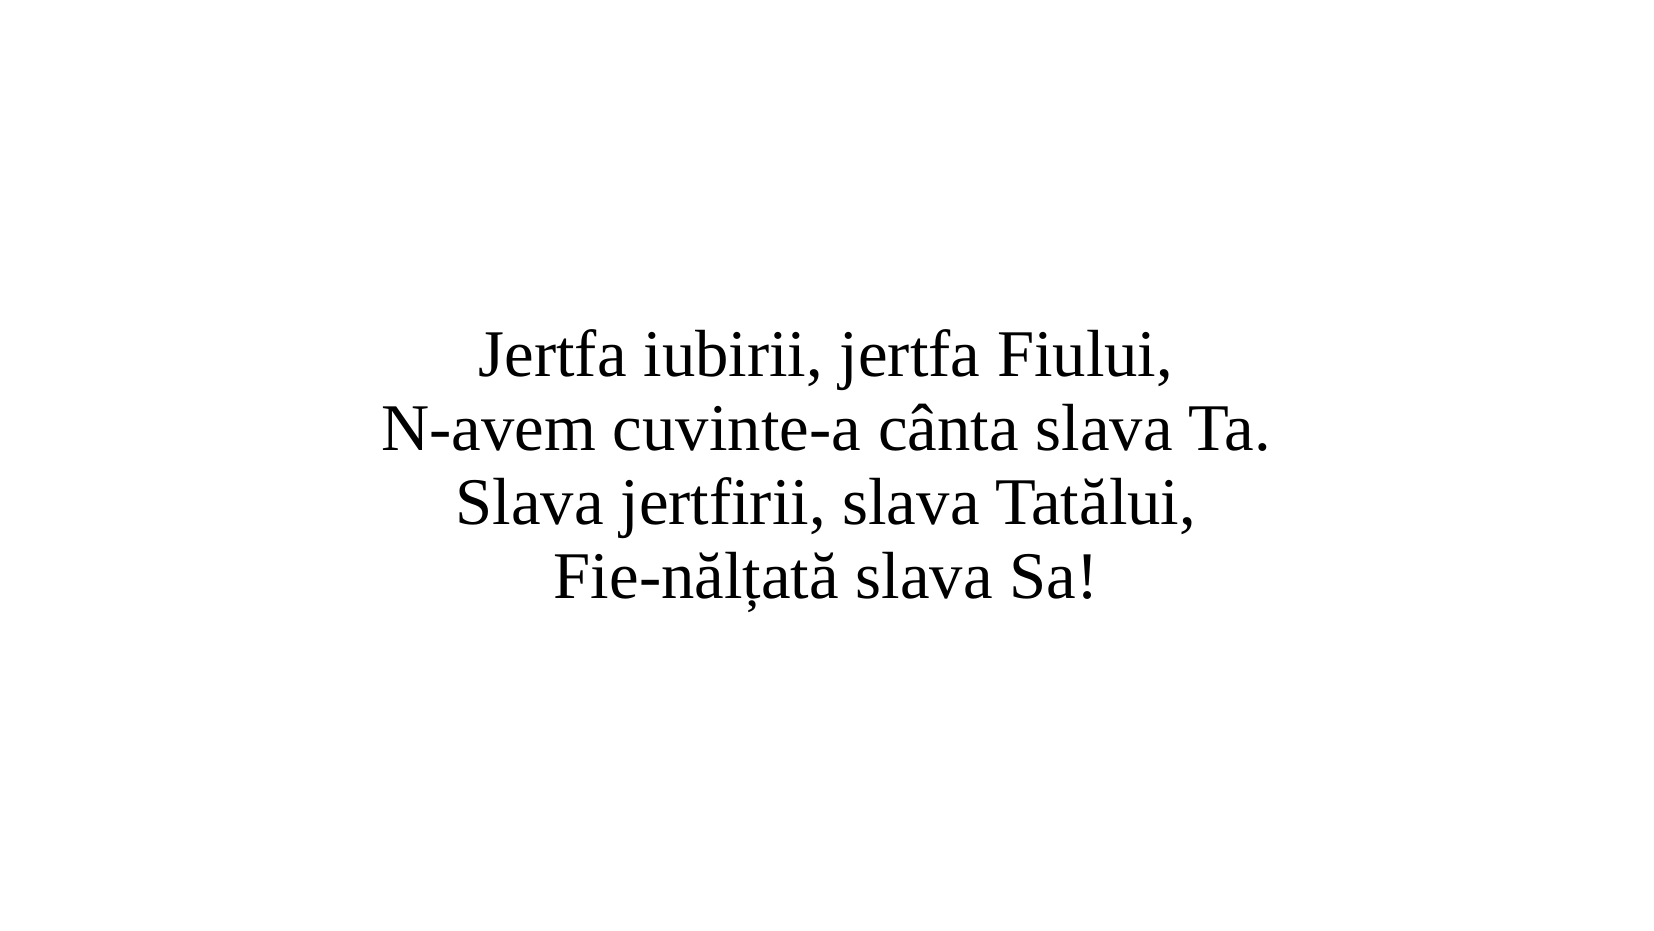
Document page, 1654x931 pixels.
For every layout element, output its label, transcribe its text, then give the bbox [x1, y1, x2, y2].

subtitle Jertfa iubirii, jertfa Fiului, N-avem cuvinte-a cânta slava Ta. Slava jertfirii, slava Tatălui, Fie-nălțată slava Sa! [300, 150, 1354, 781]
